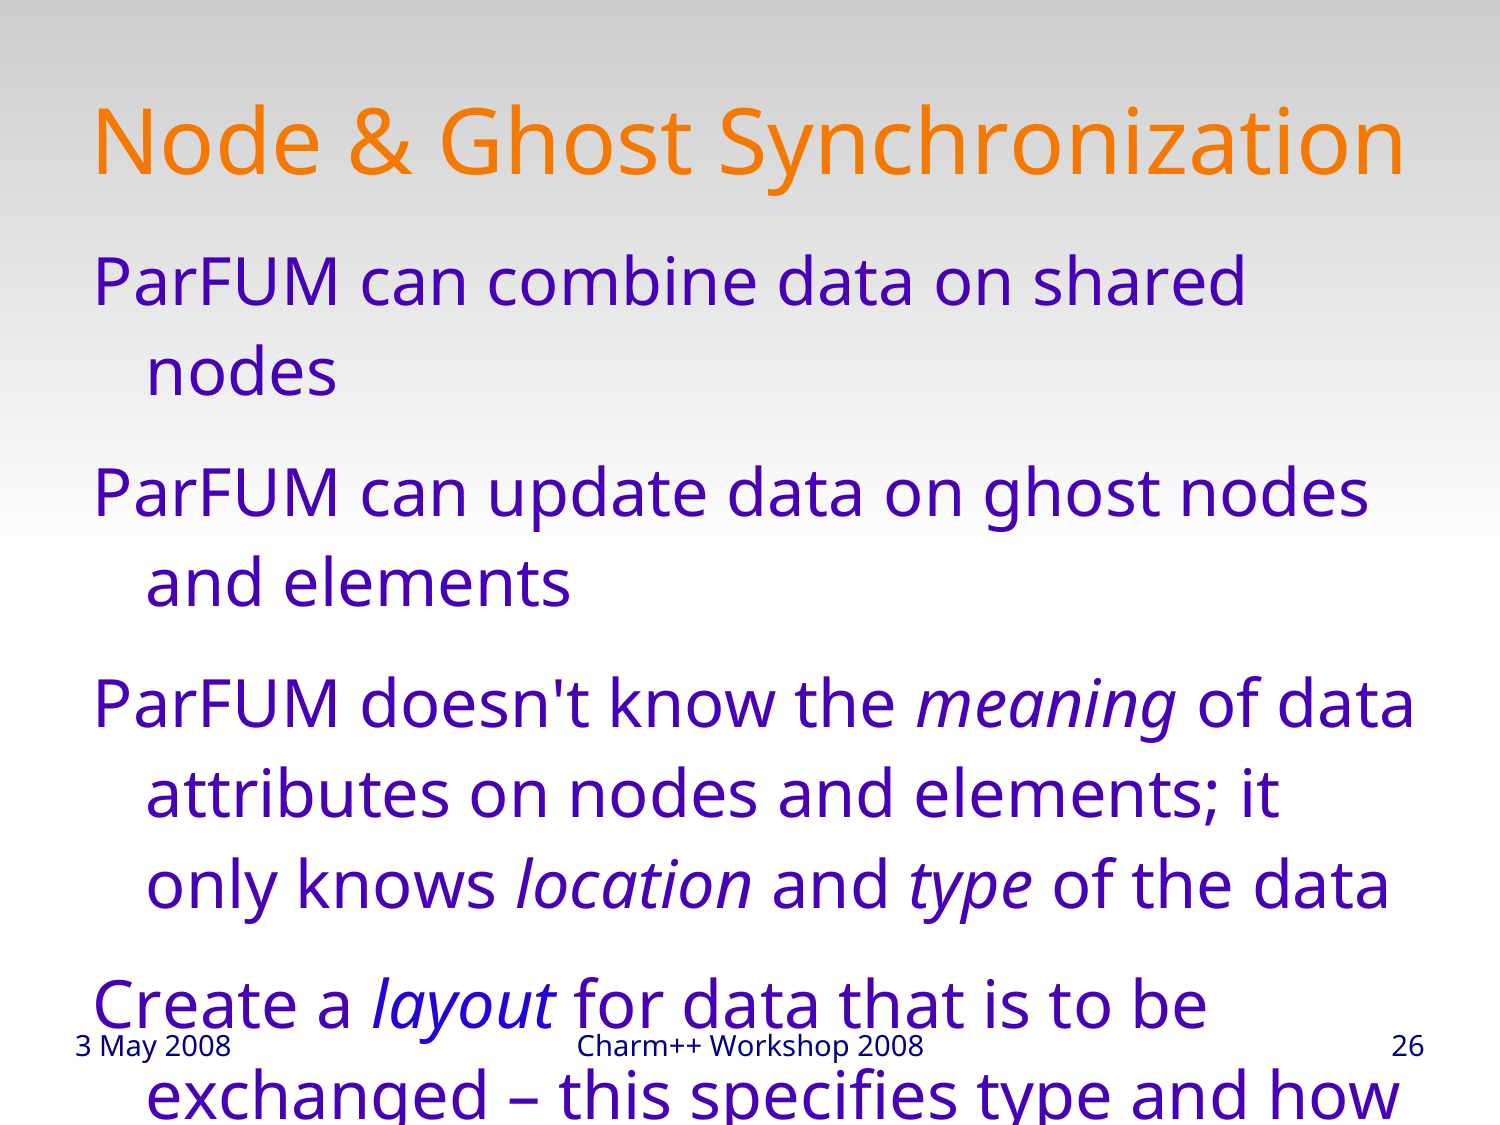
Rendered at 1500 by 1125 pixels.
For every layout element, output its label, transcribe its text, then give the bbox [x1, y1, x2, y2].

title Node & Ghost Synchronization [75, 52, 1425, 226]
list ParFUM can combine data on shared nodes ParFUM can update data on ghost nodes and elements ParFUM doesn't know the meaning of data attributes on nodes and elements; it only knows location and type of the data Create a layout for data that is to be exchanged – this specifies type and how the data is organized [75, 233, 1425, 996]
